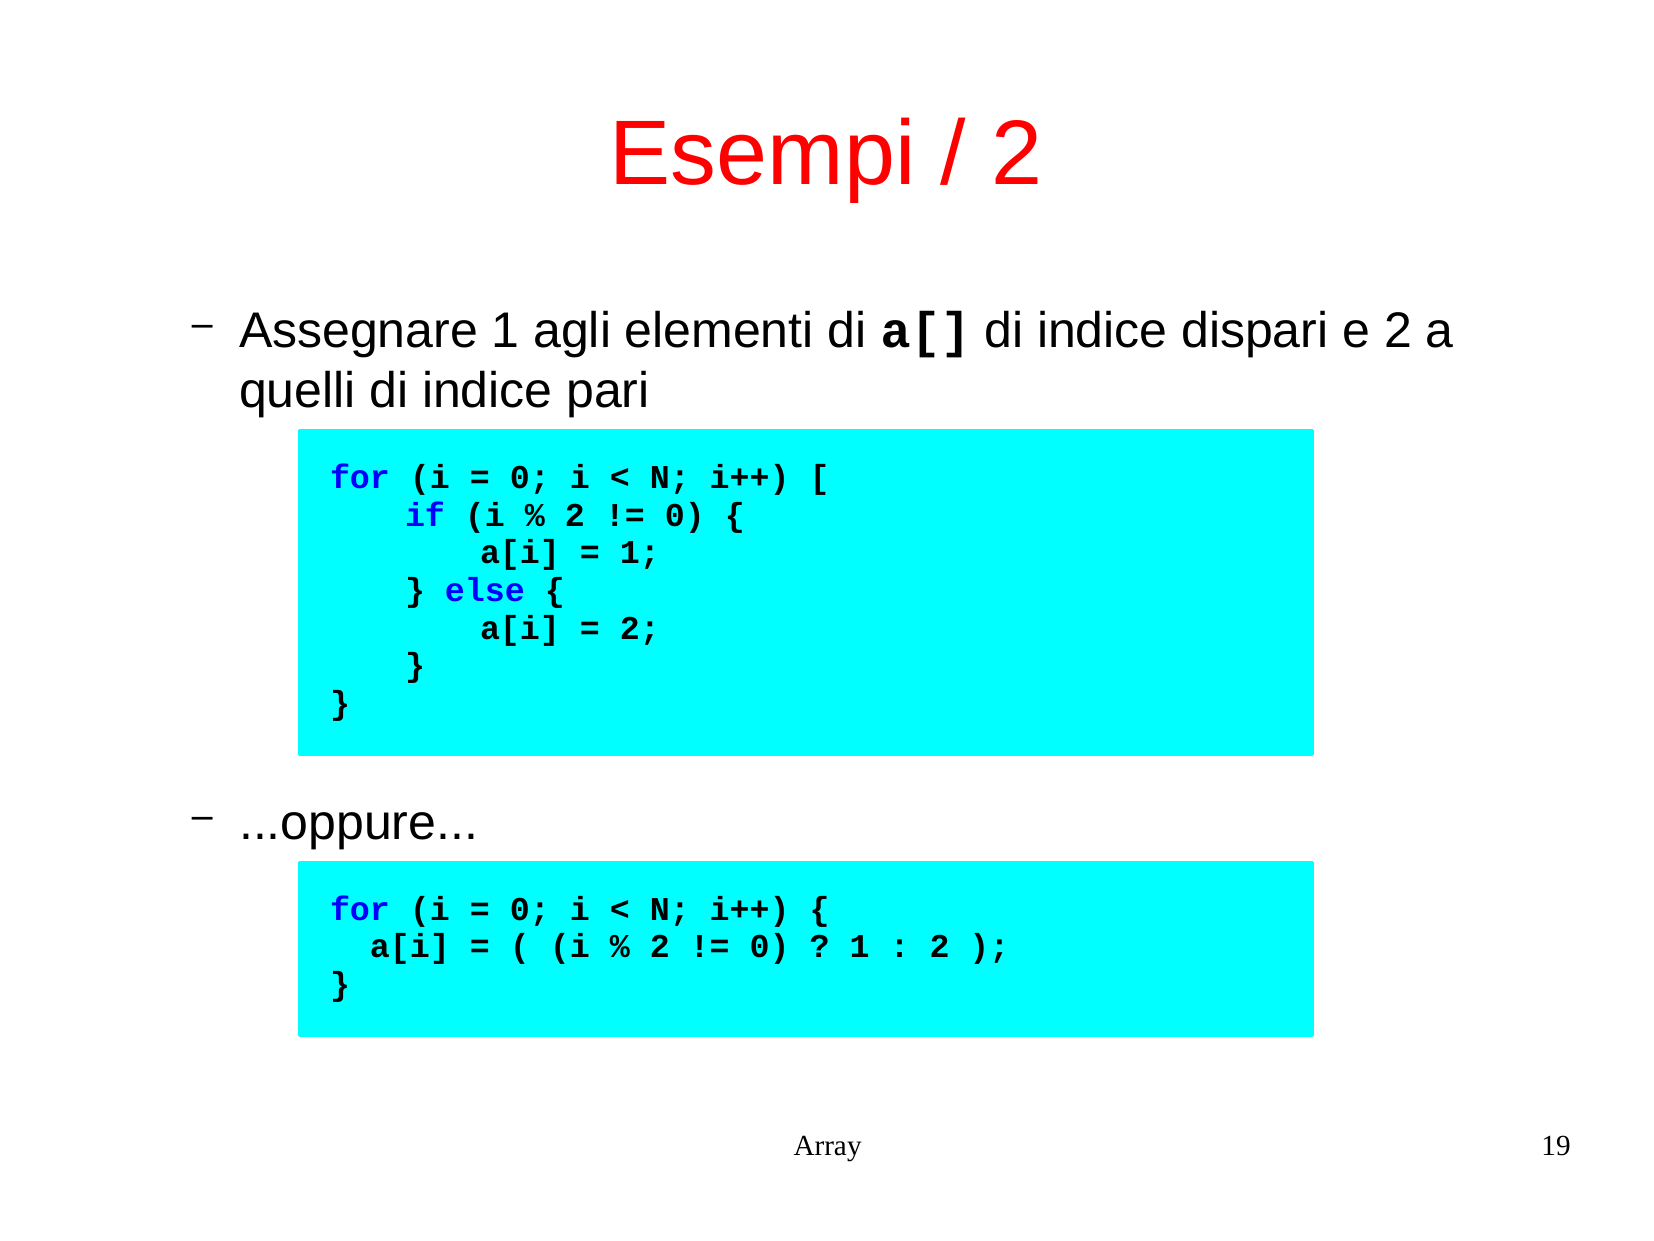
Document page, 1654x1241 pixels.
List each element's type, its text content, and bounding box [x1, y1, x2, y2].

text_box for (i = 0; i < N; i++) [ if (i % 2 != 0) { a[i] = 1; } else { a[i] = 2; } } [299, 430, 1313, 755]
title Esempi / 2 [82, 49, 1571, 257]
list Assegnare 1 agli elementi di a[] di indice dispari e 2 a quelli di indice pari ...oppure... [82, 290, 1571, 1109]
text_box for (i = 0; i < N; i++) { a[i] = ( (i % 2 != 0) ? 1 : 2 ); } [299, 862, 1313, 1036]
